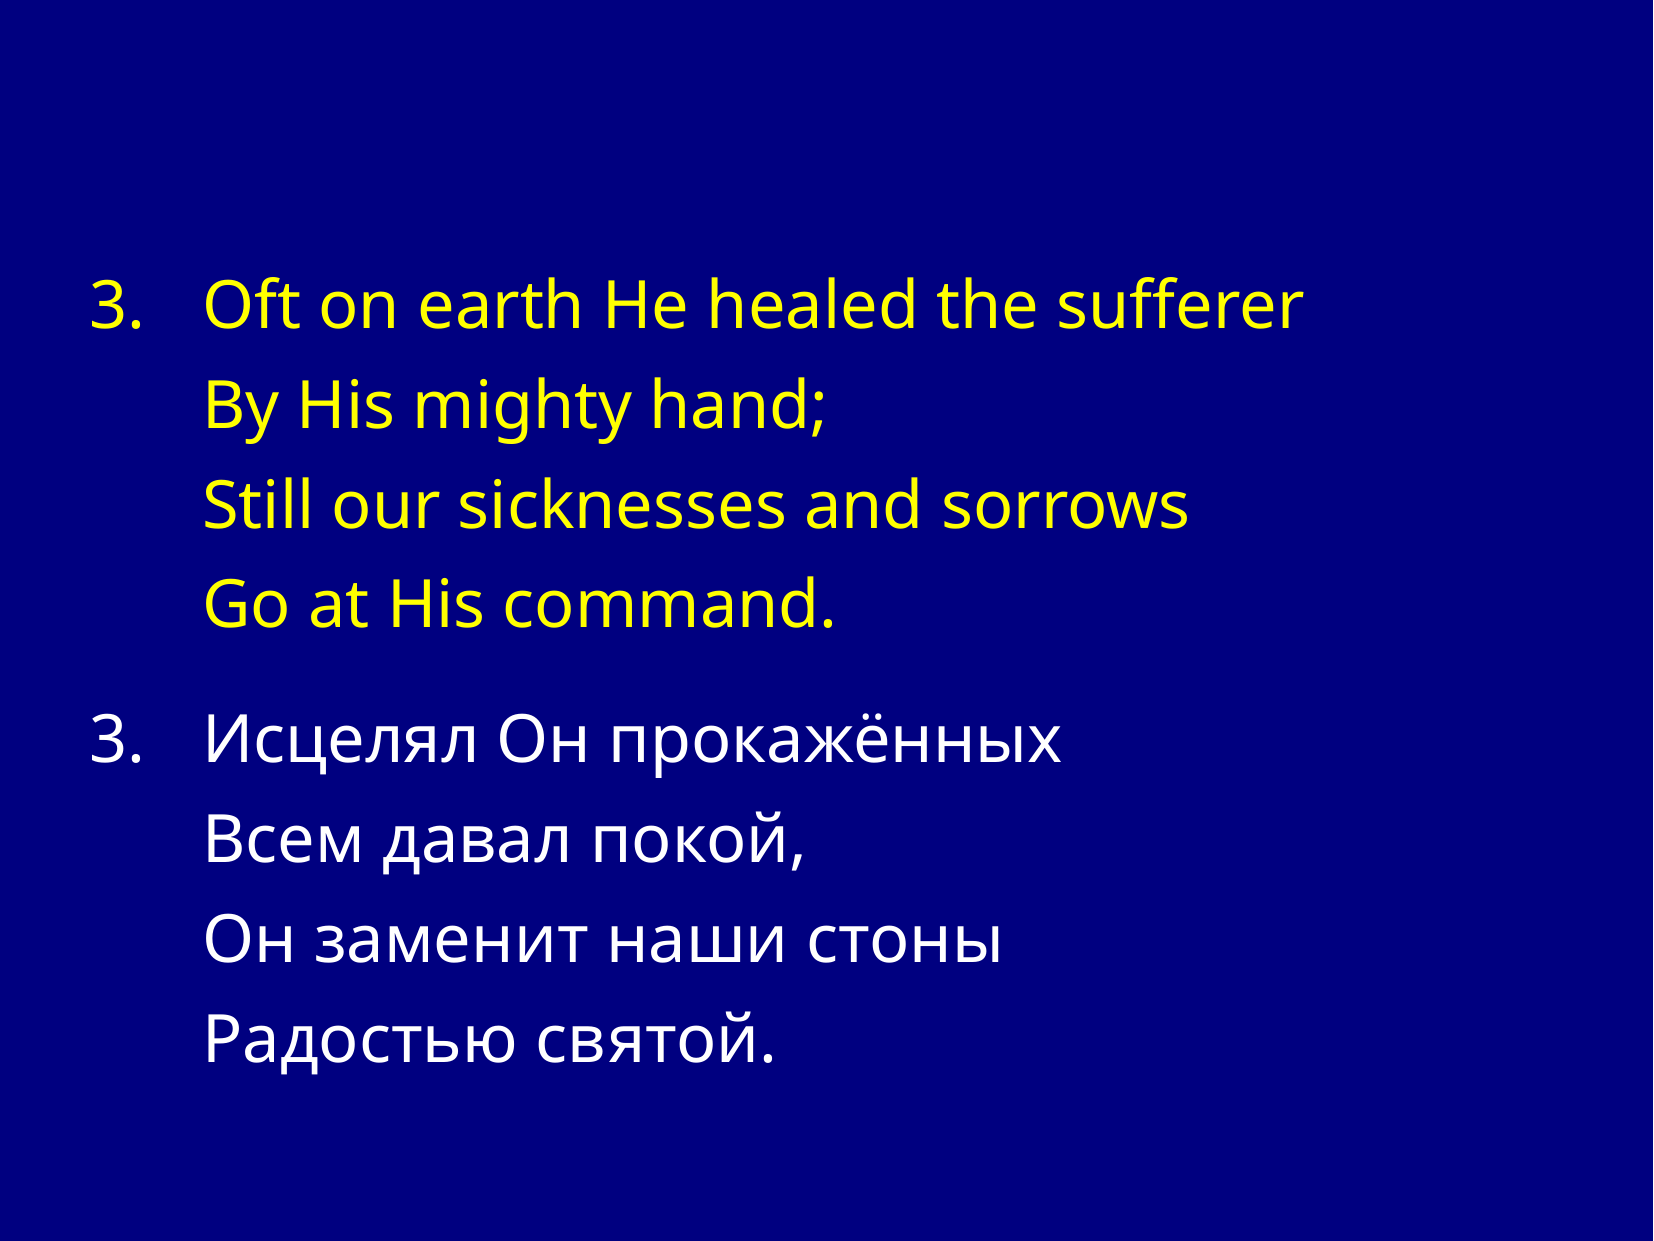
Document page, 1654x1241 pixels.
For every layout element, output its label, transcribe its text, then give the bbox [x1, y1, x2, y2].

text_box 3. Исцелял Он прокажённых Всем давал покой, Он заменит наши стоны Радостью святой. [75, 675, 1576, 1163]
text_box 3. Oft on earth He healed the sufferer By His mighty hand; Still our sicknesses and sorrows Go at His command. [75, 150, 1576, 638]
